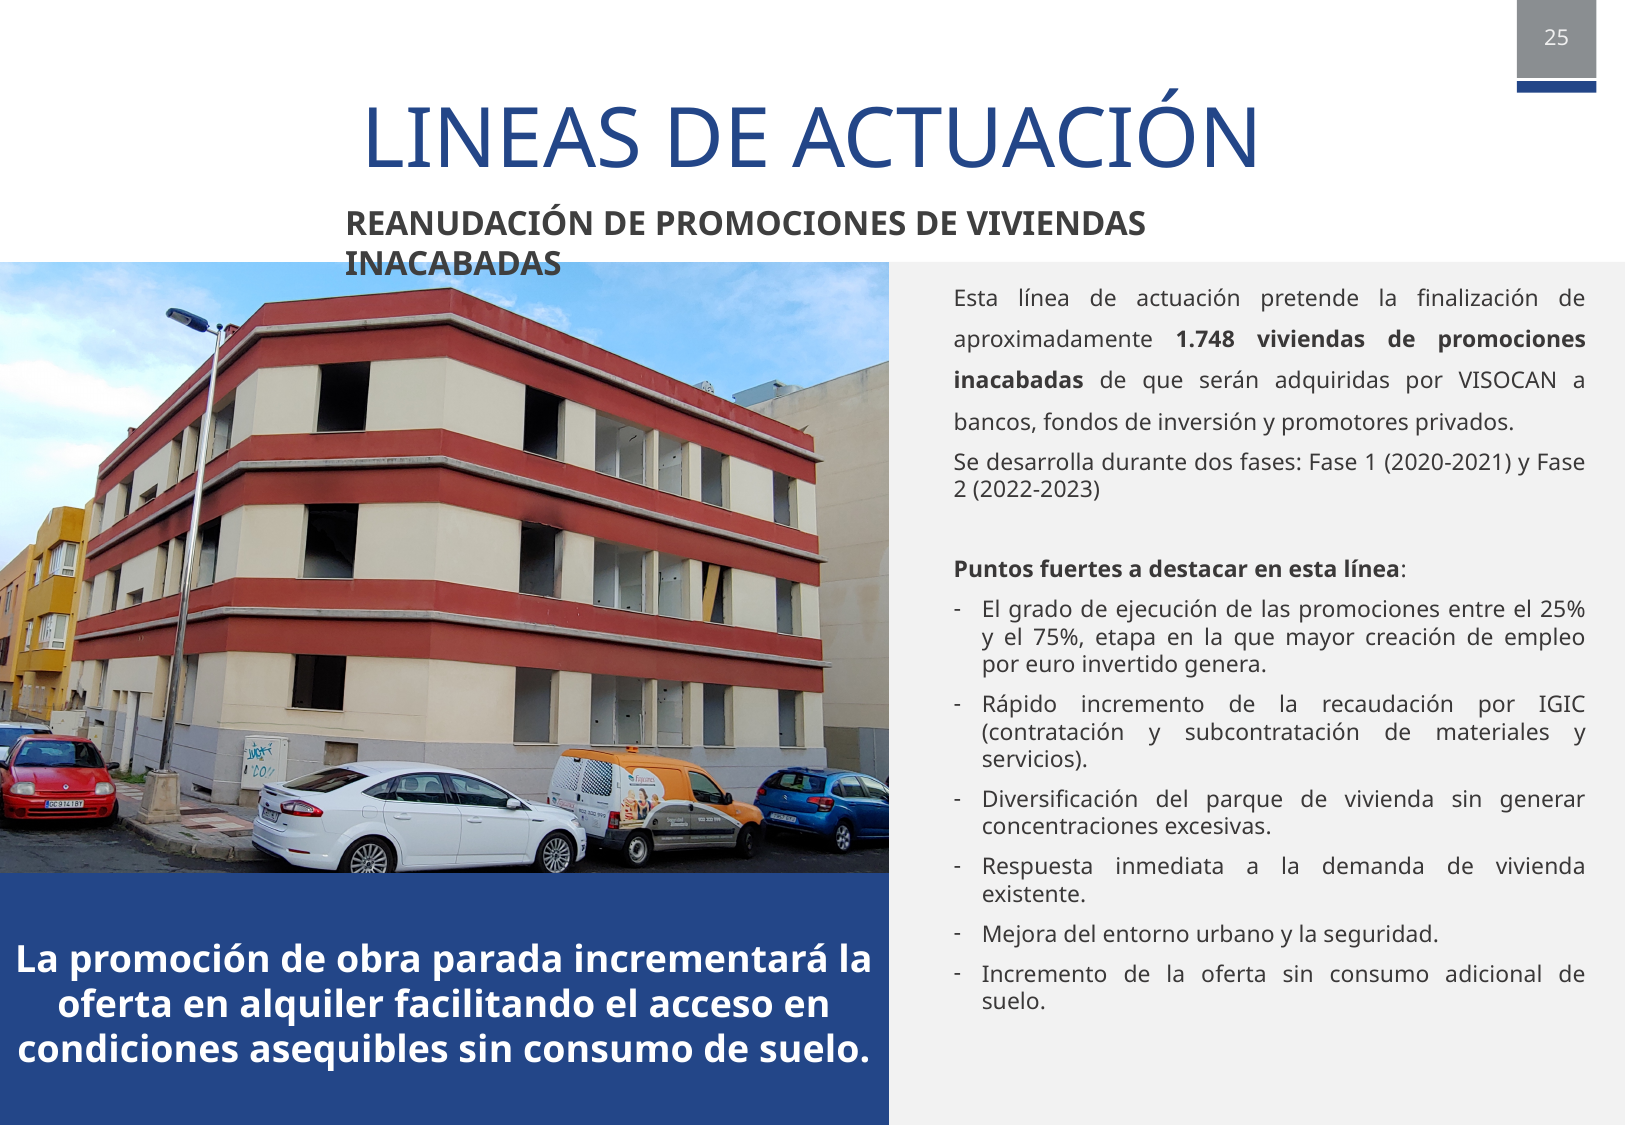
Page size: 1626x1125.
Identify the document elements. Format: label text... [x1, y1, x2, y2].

text_box [0, 261, 1625, 1125]
text_box REANUDACIÓN DE PROMOCIONES DE VIVIENDAS INACABADAS [345, 202, 1280, 282]
list LINEAS DE ACTUACIÓN [142, 99, 1483, 183]
text_box La promoción de obra parada incrementará la oferta en alquiler facilitando el acceso en condiciones asequibles sin consumo de suelo. [0, 928, 889, 1078]
text_box Esta línea de actuación pretende la finalización de aproximadamente 1.748 viviendas de promociones inacabadas de que serán adquiridas por VISOCAN a bancos, fondos de inversión y promotores privados. Se desarrolla durante dos fases: Fase 1 (2020-2021) y Fase 2 (2022-2023) Puntos fuertes a destacar en esta línea: El grado de ejecución de las promociones entre el 25% y el 75%, etapa en la que mayor creación de empleo por euro invertido genera. Rápido incremento de la recaudación por IGIC (contratación y subcontratación de materiales y servicios). Diversificación del parque de vivienda sin generar concentraciones excesivas. Respuesta inmediata a la demanda de vivienda existente. Mejora del entorno urbano y la seguridad. Incremento de la oferta sin consumo adicional de suelo. [938, 262, 1602, 1097]
picture [0, 262, 889, 873]
